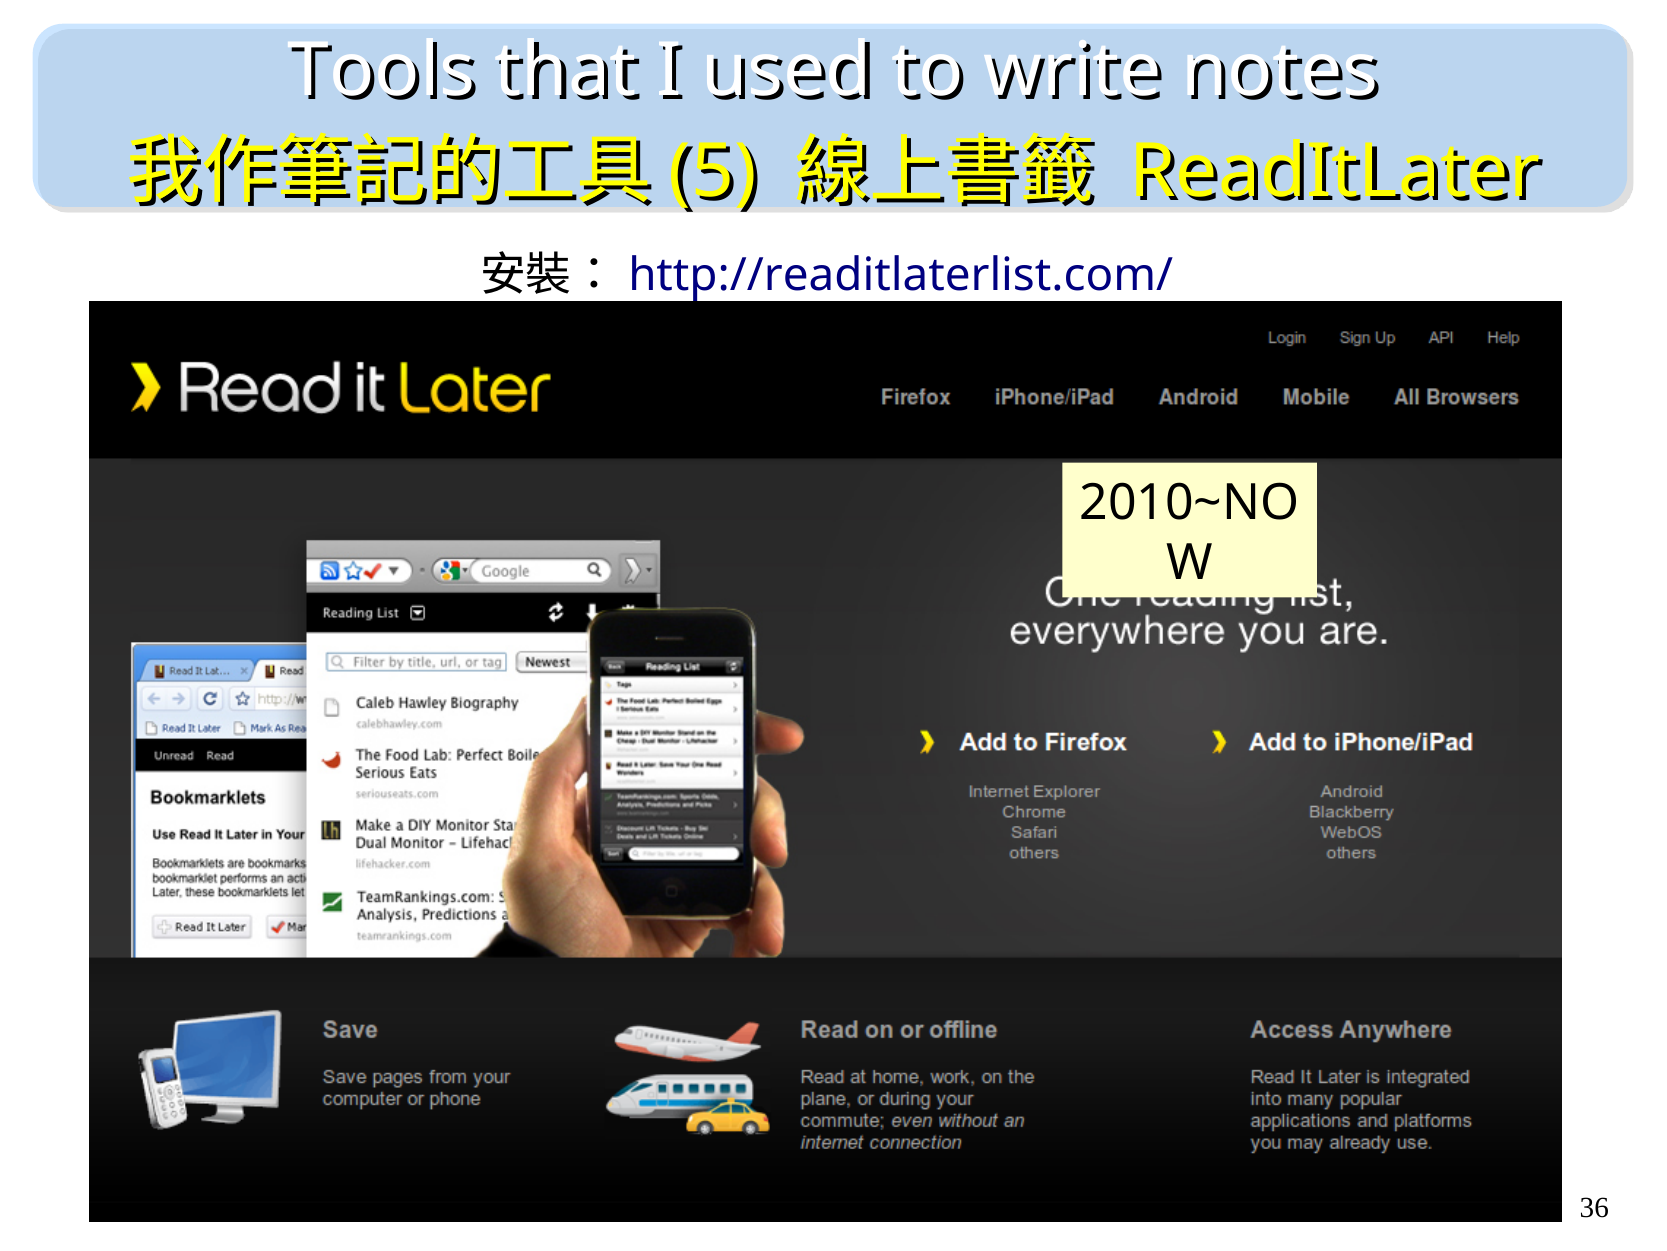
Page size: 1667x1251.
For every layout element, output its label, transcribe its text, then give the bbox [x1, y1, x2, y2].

title Tools that I used to write notes 我作筆記的工具(5) 線上書籤 ReadItLater [0, 9, 1667, 212]
text_box 安裝：http://readitlaterlist.com/ [29, 237, 1625, 312]
text_box 2010~NOW [1062, 462, 1317, 538]
picture [89, 312, 1562, 1222]
